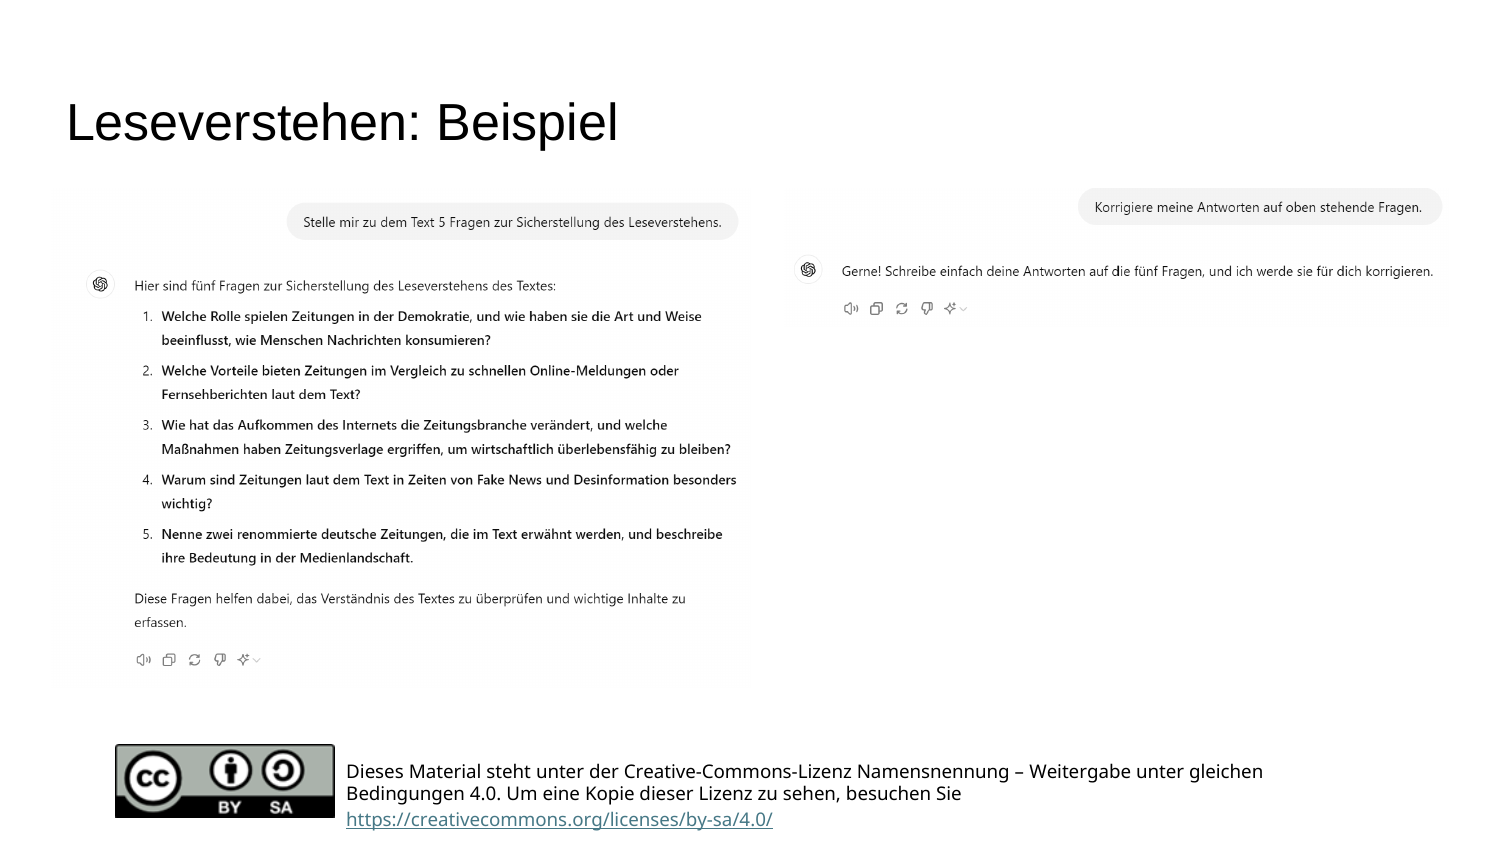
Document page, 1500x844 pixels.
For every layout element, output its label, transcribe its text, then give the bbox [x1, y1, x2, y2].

picture [115, 745, 335, 818]
text_box Dieses Material steht unter der Creative-Commons-Lizenz Namensnennung – Weitergabe unter gleichen Bedingungen 4.0. Um eine Kopie dieser Lizenz zu sehen, besuchen Sie https://creativecommons.org/licenses/by-sa/4.0/ [331, 744, 1401, 820]
title Leseverstehen: Beispiel [51, 72, 1449, 167]
picture [51, 189, 751, 688]
picture [784, 189, 1449, 328]
